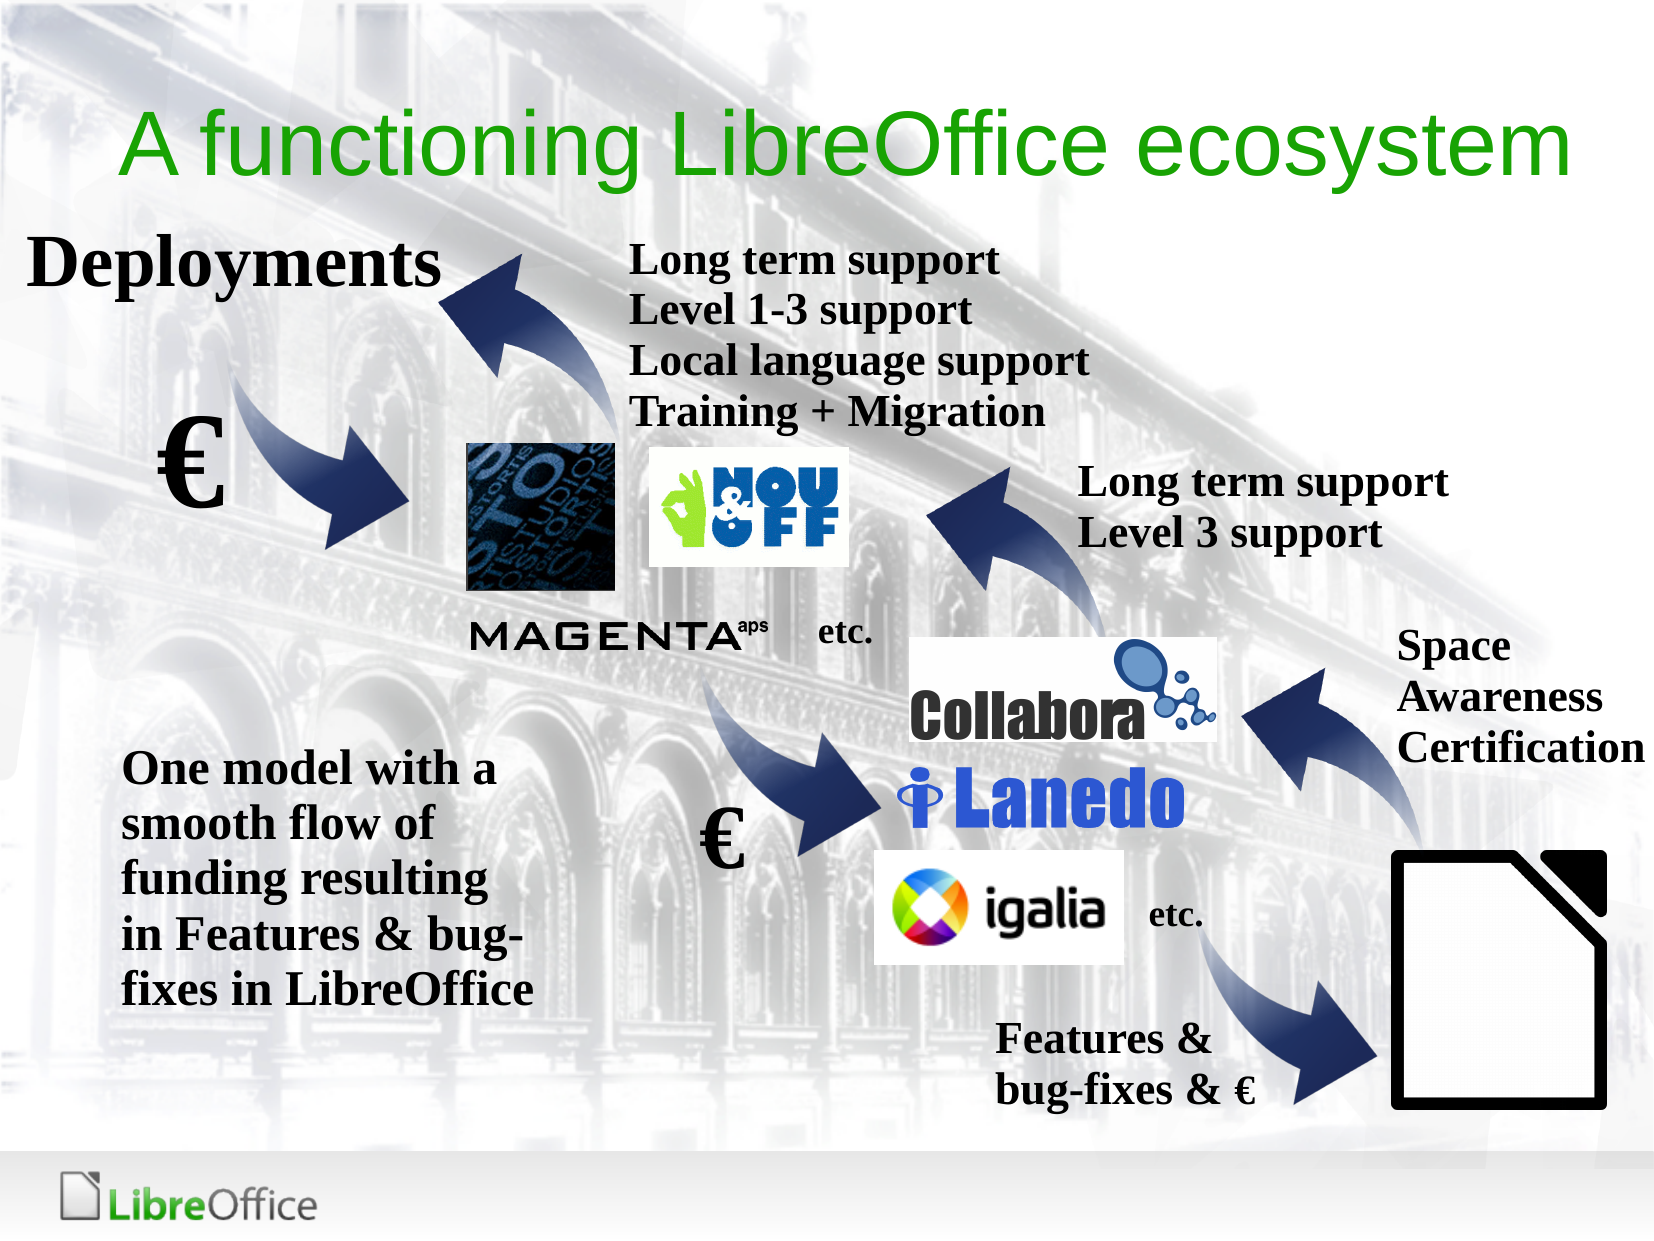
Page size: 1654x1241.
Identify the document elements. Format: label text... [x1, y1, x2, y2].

picture [0, 0, 1654, 1241]
text_box etc. [803, 602, 913, 659]
text_box One model with a smooth flow of funding resulting in Features & bug-fixes in LibreOffice [106, 732, 556, 1075]
text_box A functioning LibreOffice ecosystem [118, 92, 1583, 196]
text_box Features & bug-fixes & € [980, 1005, 1512, 1123]
text_box € [142, 377, 212, 546]
text_box Long term support Level 1-3 support Local language support Training + Migration [614, 226, 1146, 444]
text_box Space Awareness Certification [1381, 612, 1654, 780]
text_box € [685, 779, 827, 906]
text_box etc. [1133, 885, 1264, 943]
text_box Long term support Level 3 support [1062, 448, 1595, 566]
text_box Deployments [11, 212, 520, 311]
